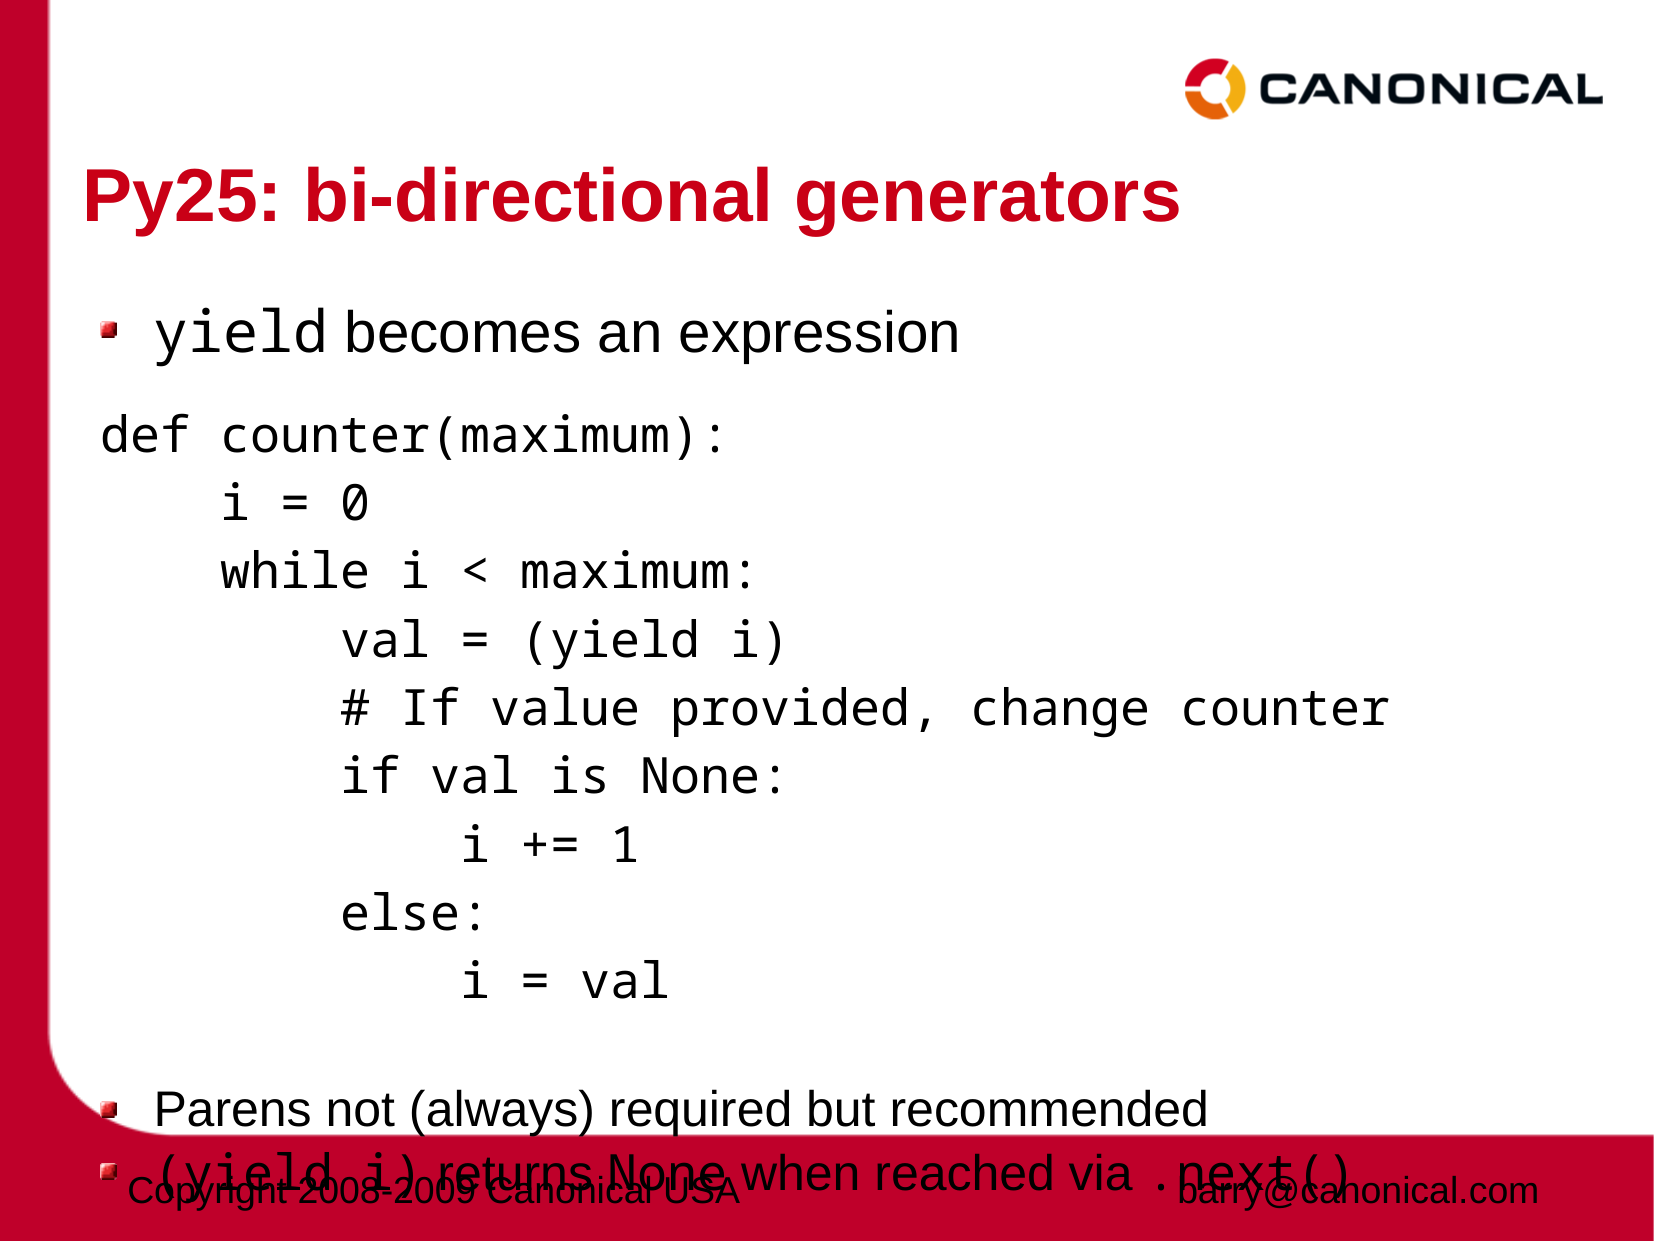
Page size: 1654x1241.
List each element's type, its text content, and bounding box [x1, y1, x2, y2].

list yield becomes an expression def counter(maximum): i = 0 while i < maximum: val = (yield i) # If value provided, change counter if val is None: i += 1 else: i = val Parens not (always) required but recommended (yield i) returns None when reached via .next() [82, 290, 1571, 1139]
picture [0, 0, 1654, 1241]
title Py25: bi-directional generators [82, 104, 1571, 287]
